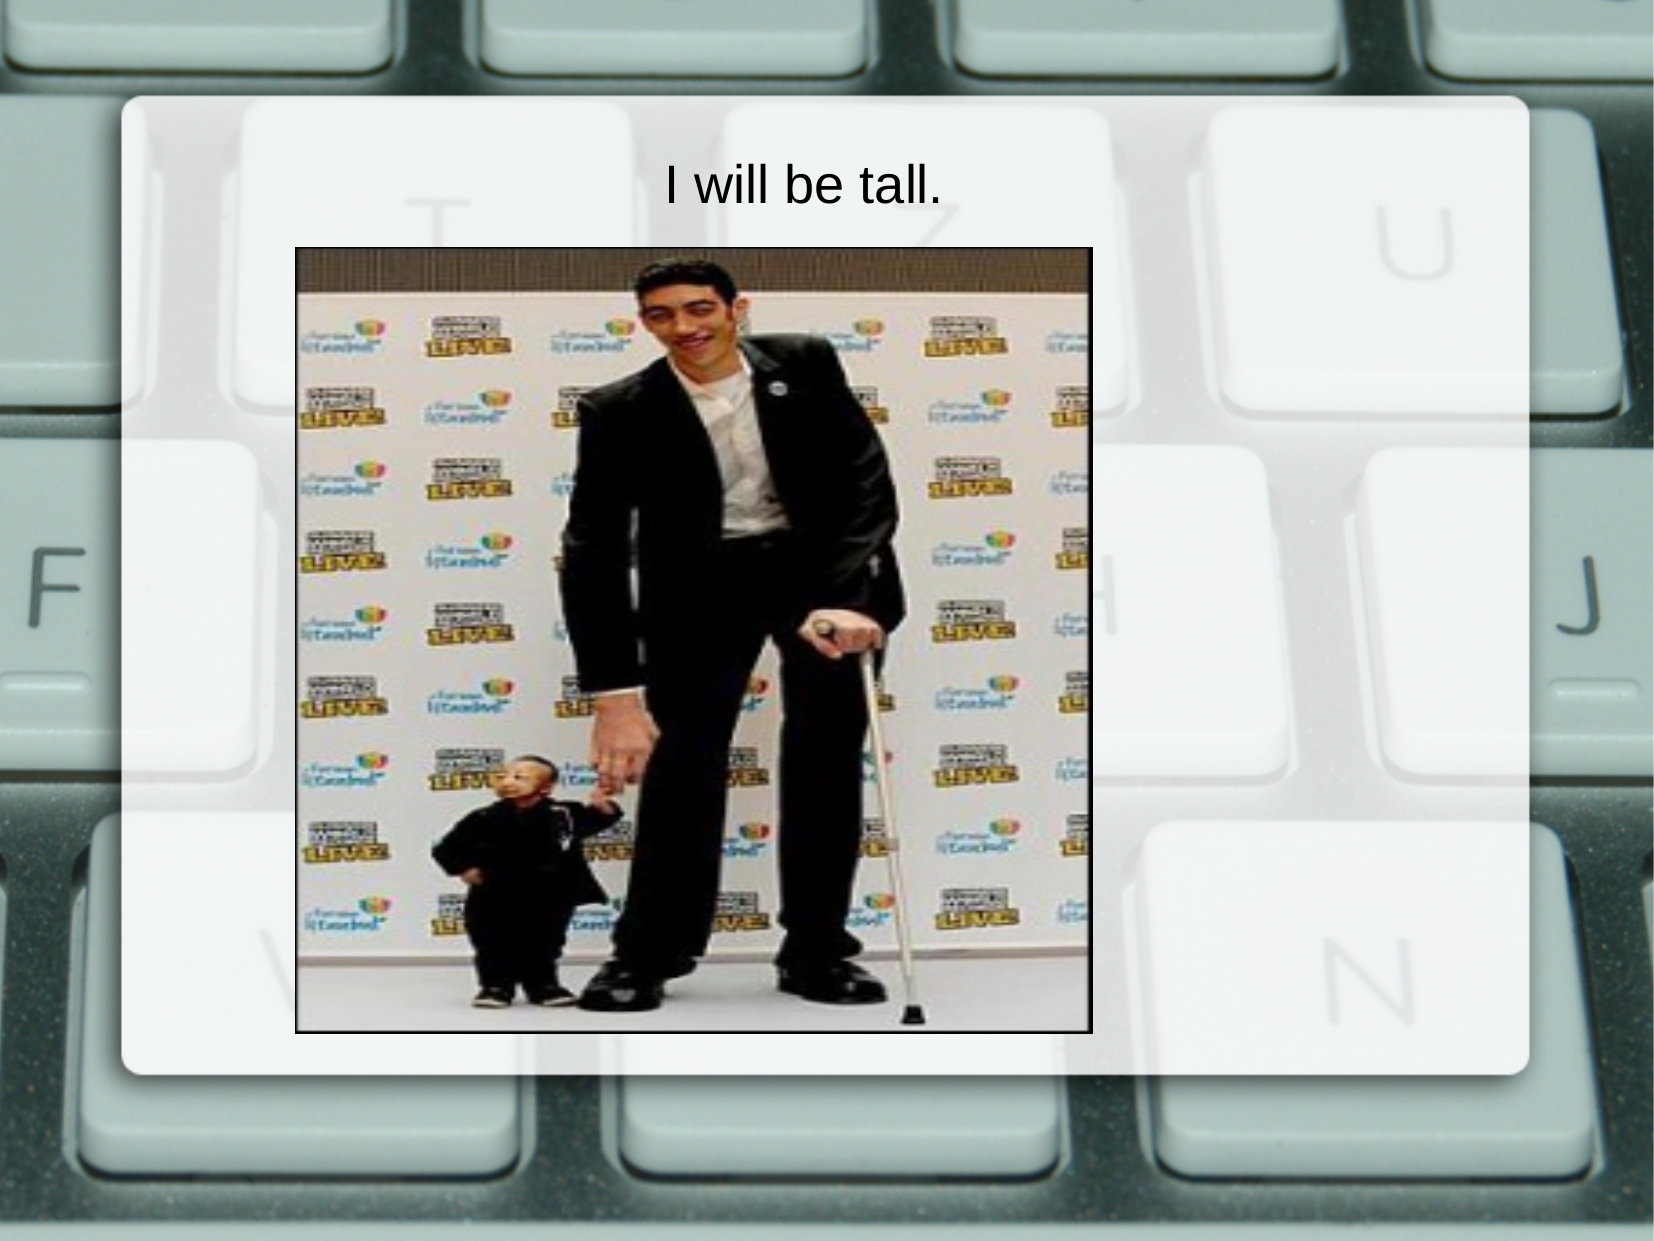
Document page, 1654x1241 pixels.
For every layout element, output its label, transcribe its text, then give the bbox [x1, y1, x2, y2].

text_box I will be tall. [649, 147, 1595, 223]
picture [0, 0, 1654, 1241]
